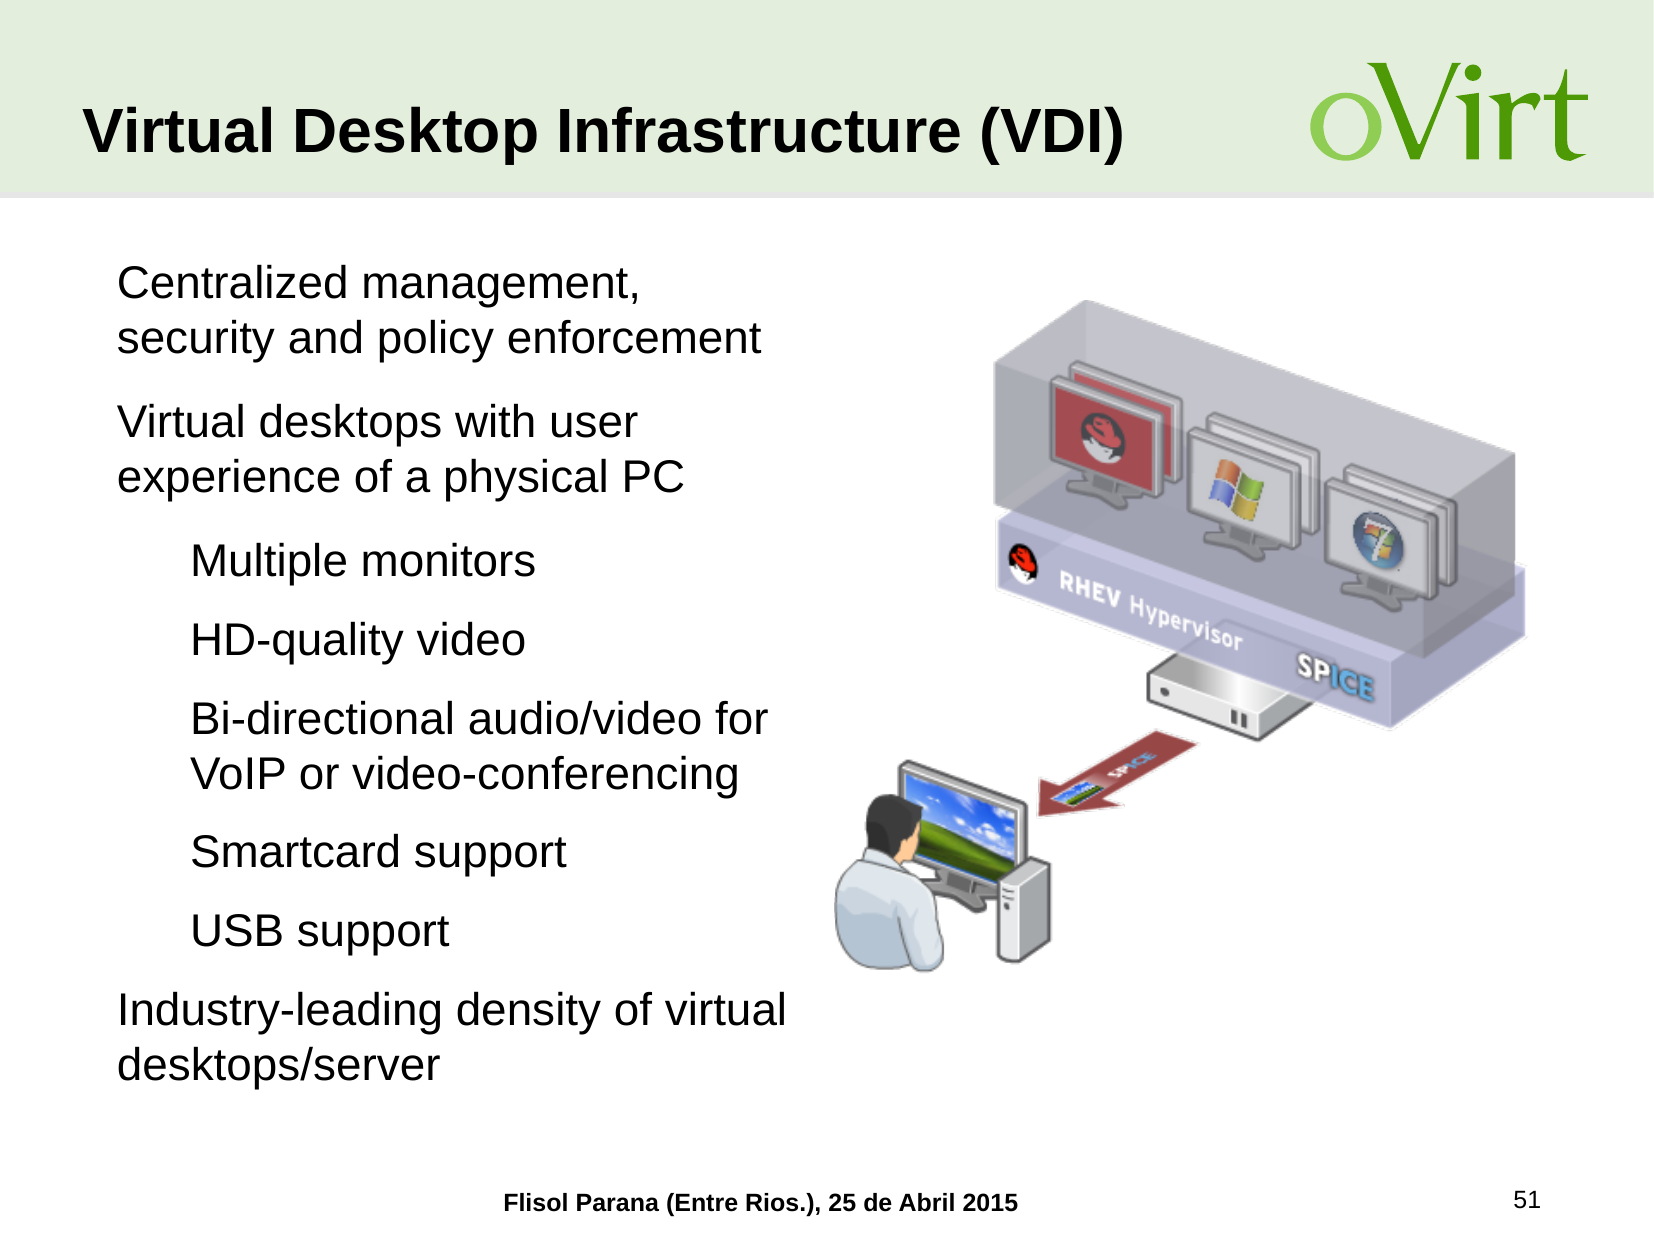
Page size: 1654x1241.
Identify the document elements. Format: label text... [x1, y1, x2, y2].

picture [834, 300, 1529, 976]
list Centralized management, security and policy enforcement Virtual desktops with user experience of a physical PC Multiple monitors HD-quality video Bi-directional audio/video for VoIP or video-conferencing Smartcard support USB support Industry-leading density of virtual desktops/server [86, 244, 819, 1008]
title Virtual Desktop Infrastructure (VDI) [82, 37, 1571, 226]
